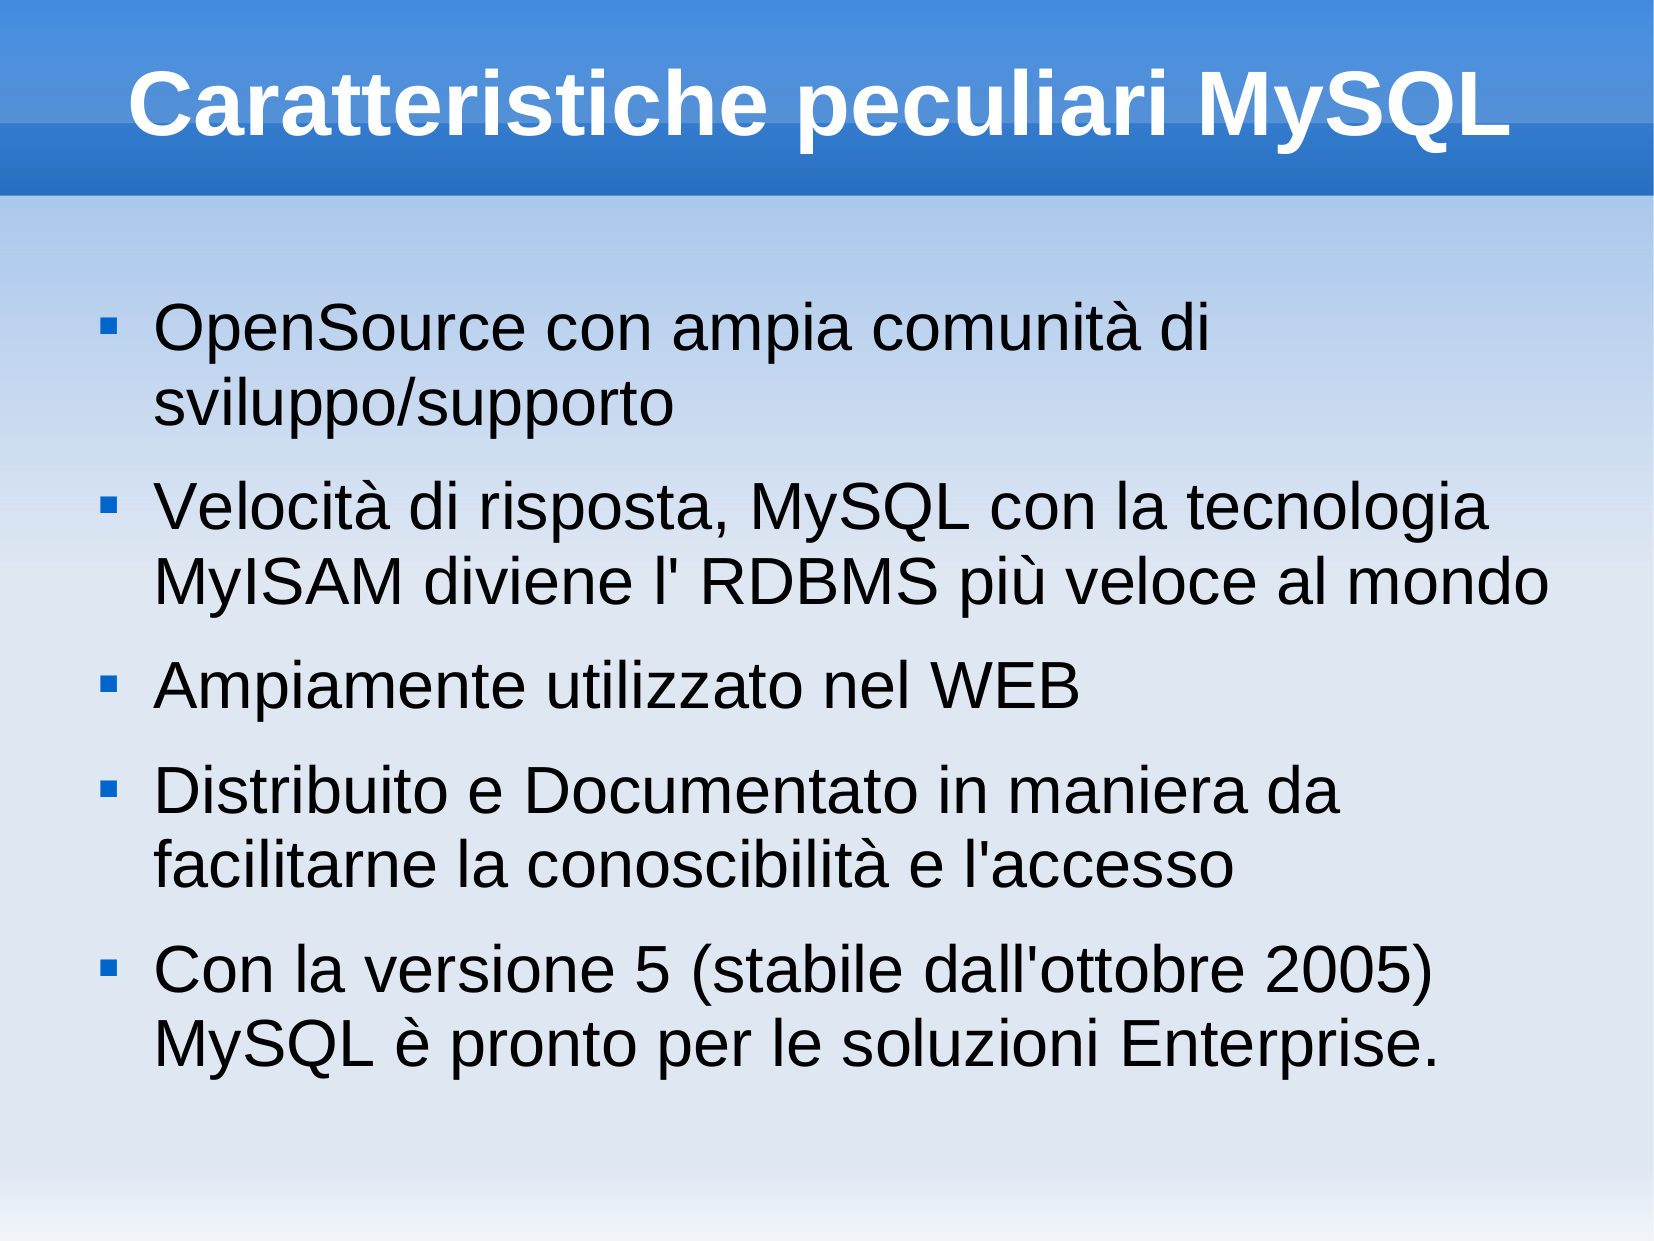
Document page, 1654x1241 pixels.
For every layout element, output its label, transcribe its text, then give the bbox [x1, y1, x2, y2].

picture [0, 0, 1654, 1241]
list OpenSource con ampia comunità di sviluppo/supporto Velocità di risposta, MySQL con la tecnologia MyISAM diviene l' RDBMS più veloce al mondo Ampiamente utilizzato nel WEB Distribuito e Documentato in maniera da facilitarne la conoscibilità e l'accesso Con la versione 5 (stabile dall'ottobre 2005) MySQL è pronto per le soluzioni Enterprise. [82, 290, 1571, 1094]
title Caratteristiche peculiari MySQL [76, 7, 1565, 200]
